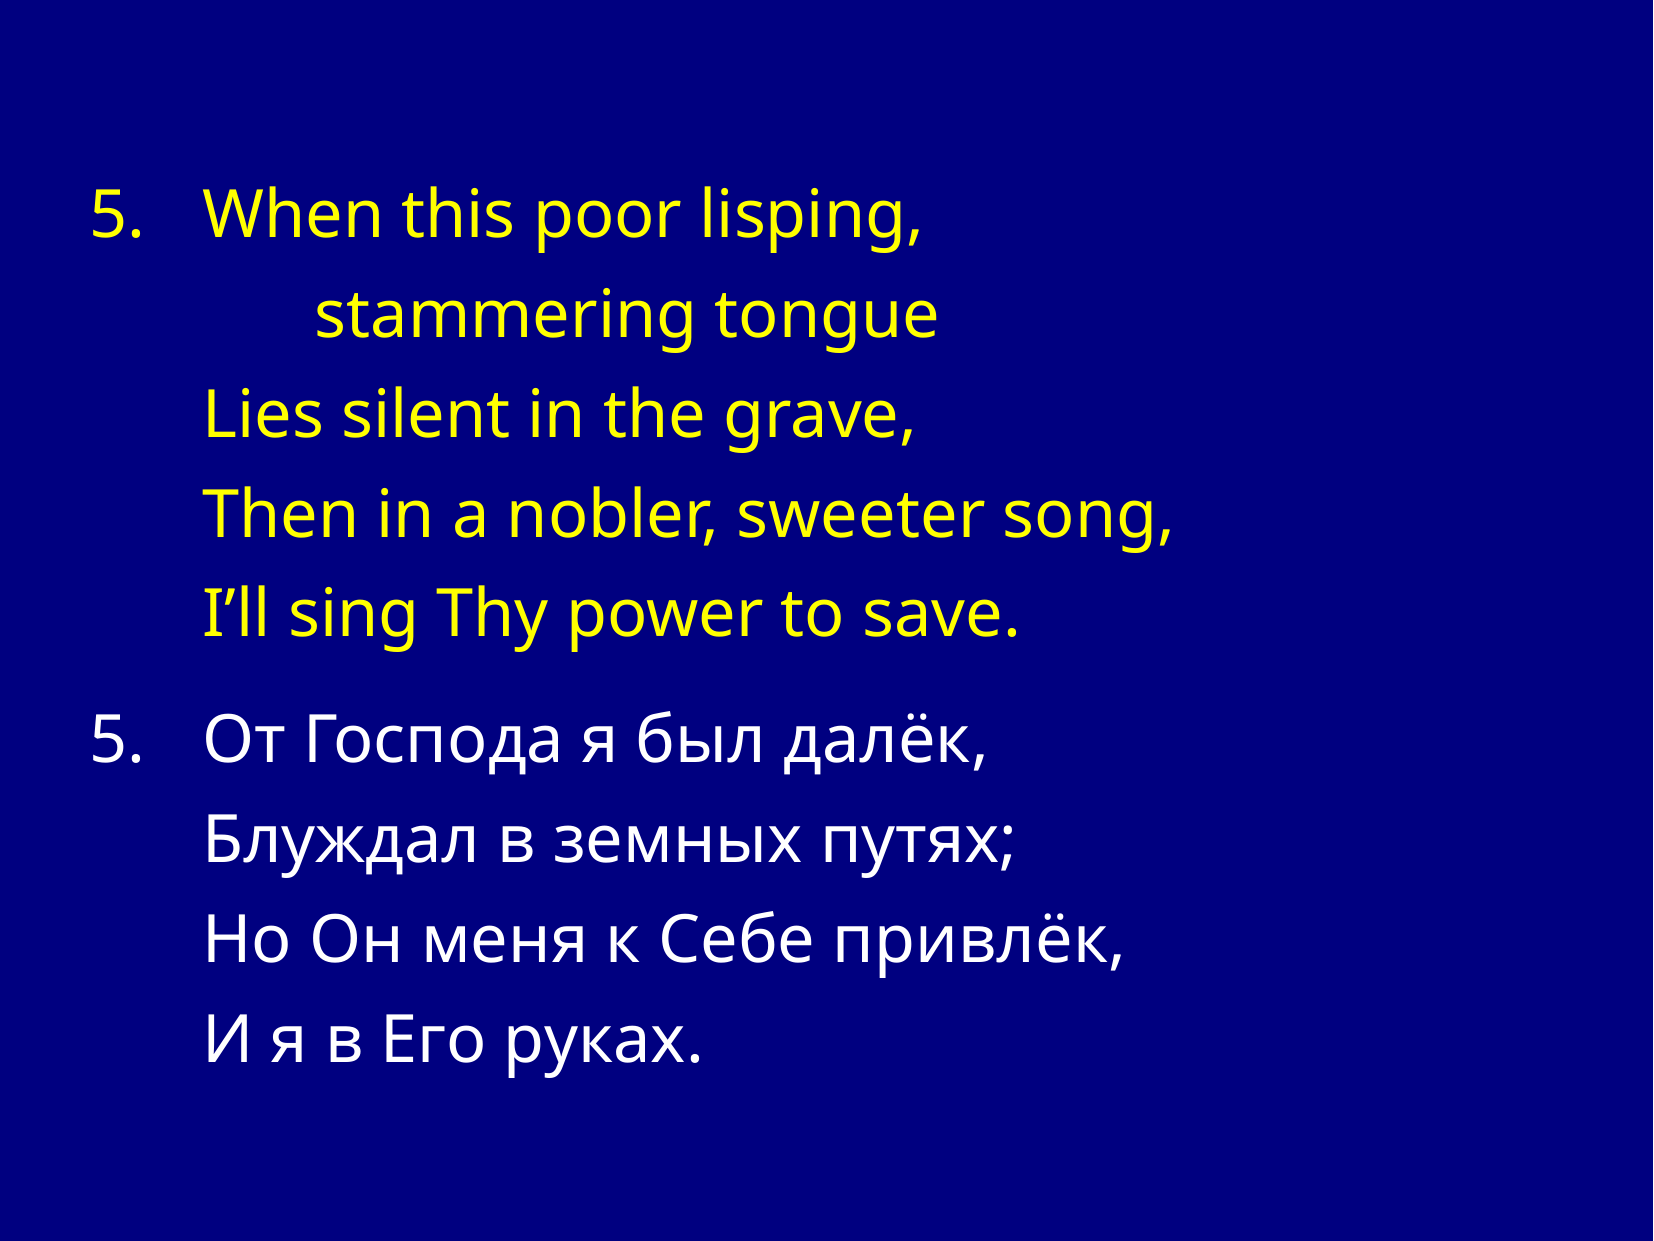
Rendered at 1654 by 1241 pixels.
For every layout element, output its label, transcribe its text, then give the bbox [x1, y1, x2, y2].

text_box 5. От Господа я был далёк, Блуждал в земных путях; Но Он меня к Себе привлёк, И я в Его руках. [75, 675, 1576, 1163]
text_box 5. When this poor lisping, stammering tongue Lies silent in the grave, Then in a nobler, sweeter song, I’ll sing Thy power to save. [75, 150, 1653, 638]
